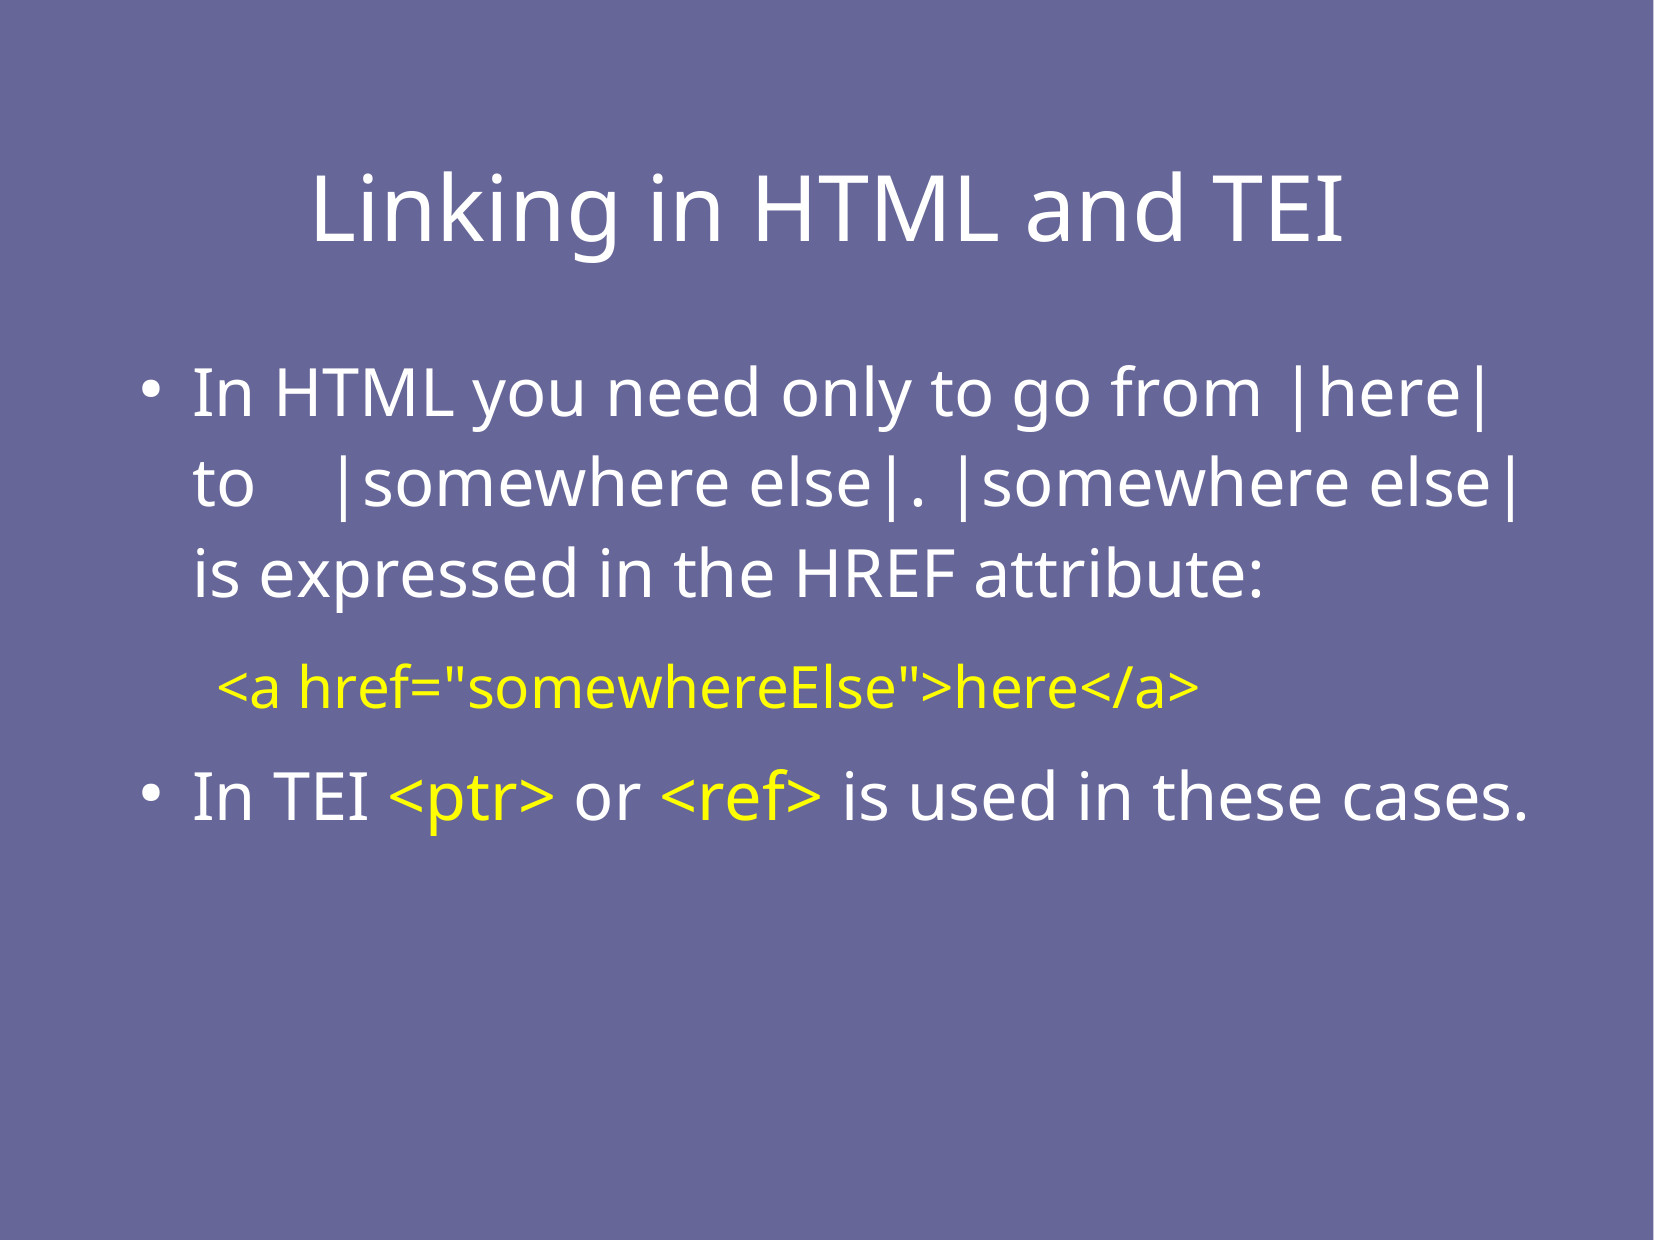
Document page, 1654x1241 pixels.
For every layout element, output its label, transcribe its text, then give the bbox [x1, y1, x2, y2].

title Linking in HTML and TEI [121, 102, 1534, 310]
list In HTML you need only to go from |here| to |somewhere else|. |somewhere else| is expressed in the HREF attribute: <a href="somewhereElse">here</a> In TEI <ptr> or <ref> is used in these cases. [121, 344, 1534, 1127]
